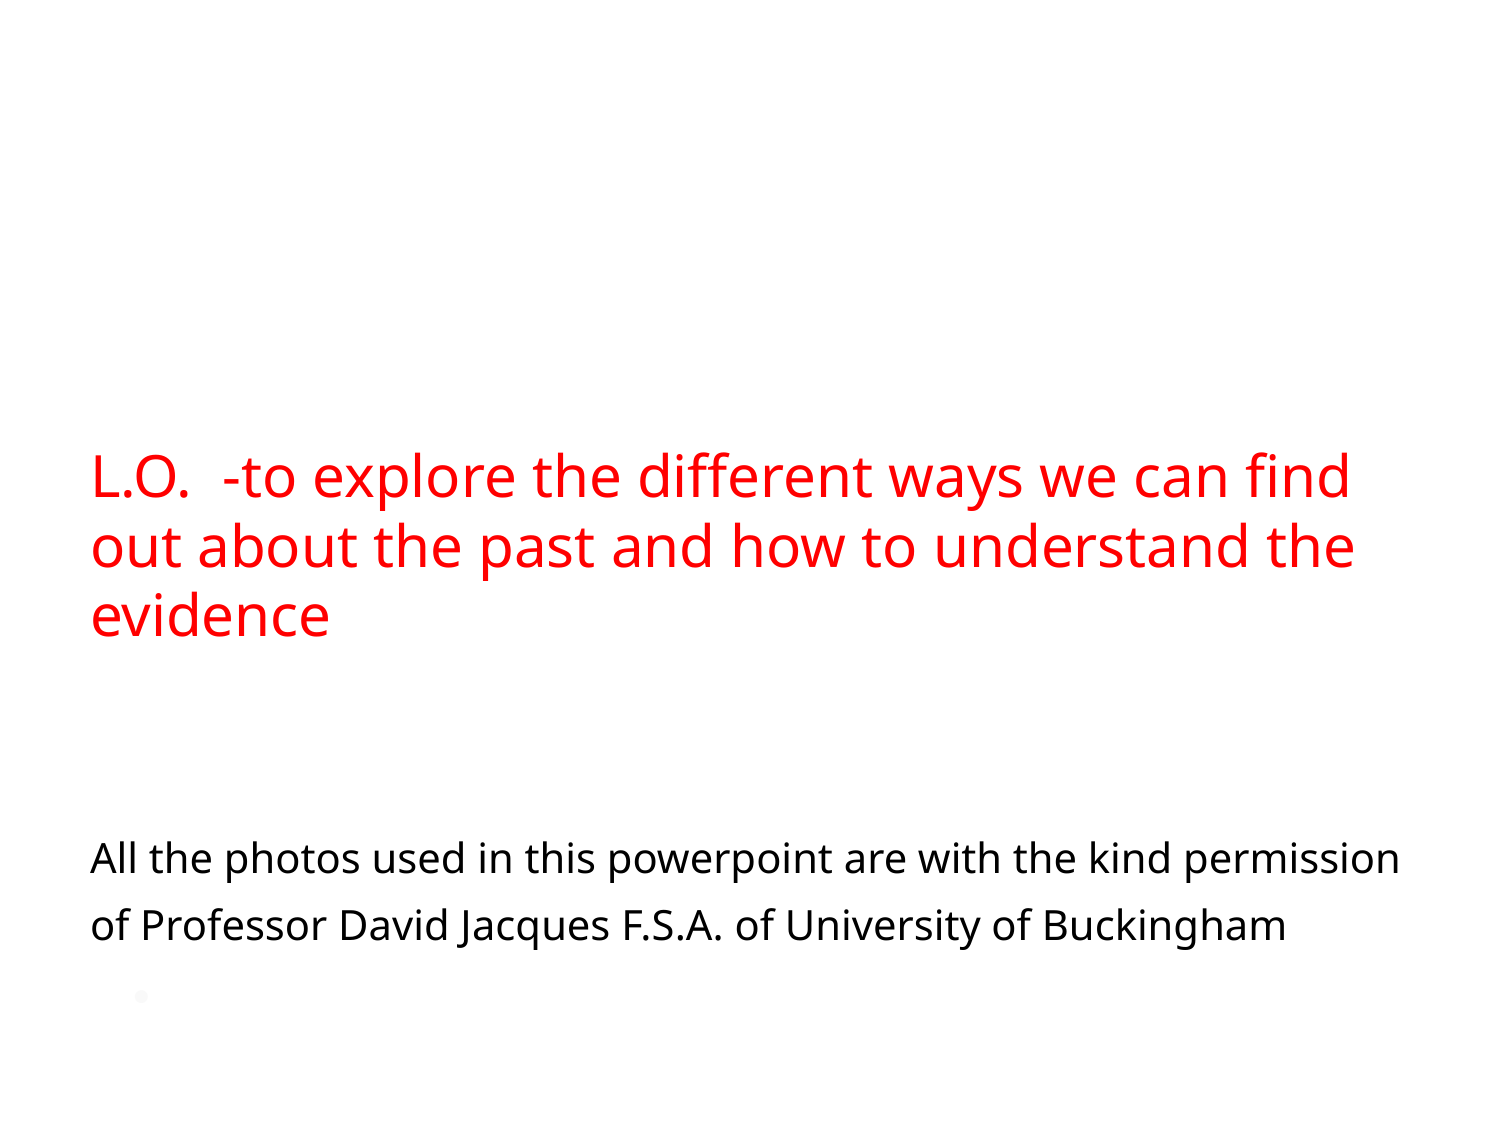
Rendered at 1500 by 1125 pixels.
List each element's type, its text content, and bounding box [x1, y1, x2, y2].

list L.O. -to explore the different ways we can find out about the past and how to understand the evidence All the photos used in this powerpoint are with the kind permission of Professor David Jacques F.S.A. of University of Buckingham [75, 262, 1426, 1036]
